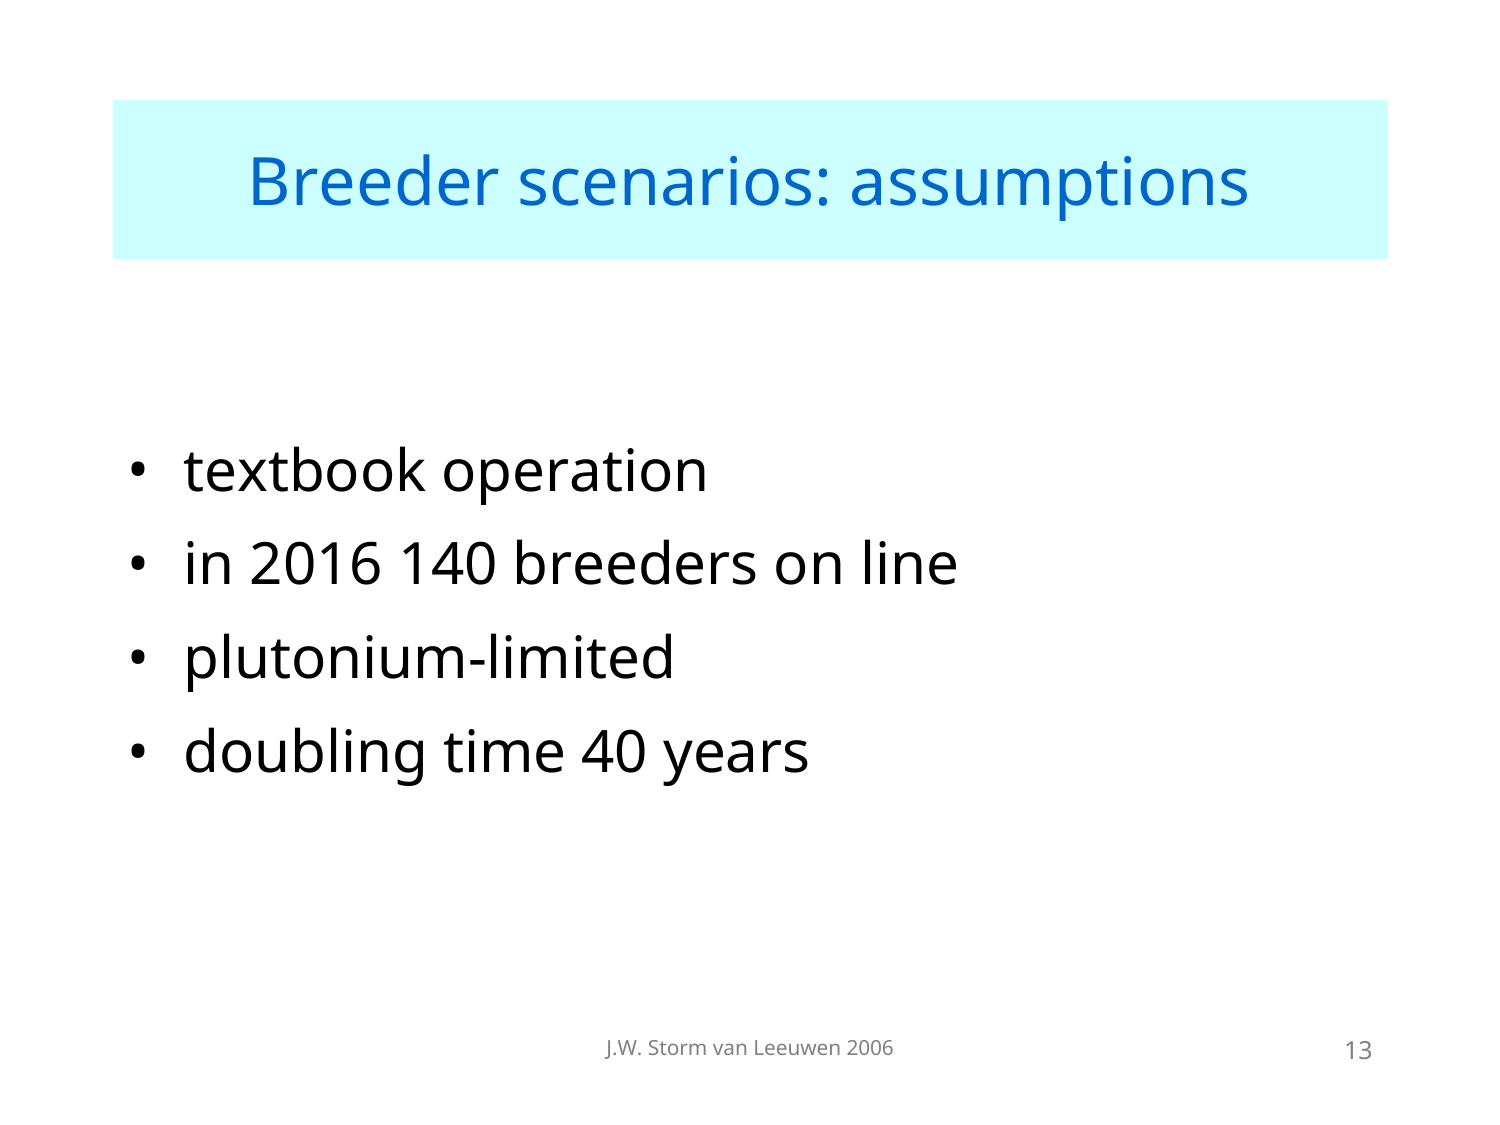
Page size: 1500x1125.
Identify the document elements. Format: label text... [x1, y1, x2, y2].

list textbook operation in 2016 140 breeders on line plutonium-limited doubling time 40 years [112, 421, 1388, 1001]
title Breeder scenarios: assumptions [112, 99, 1388, 260]
